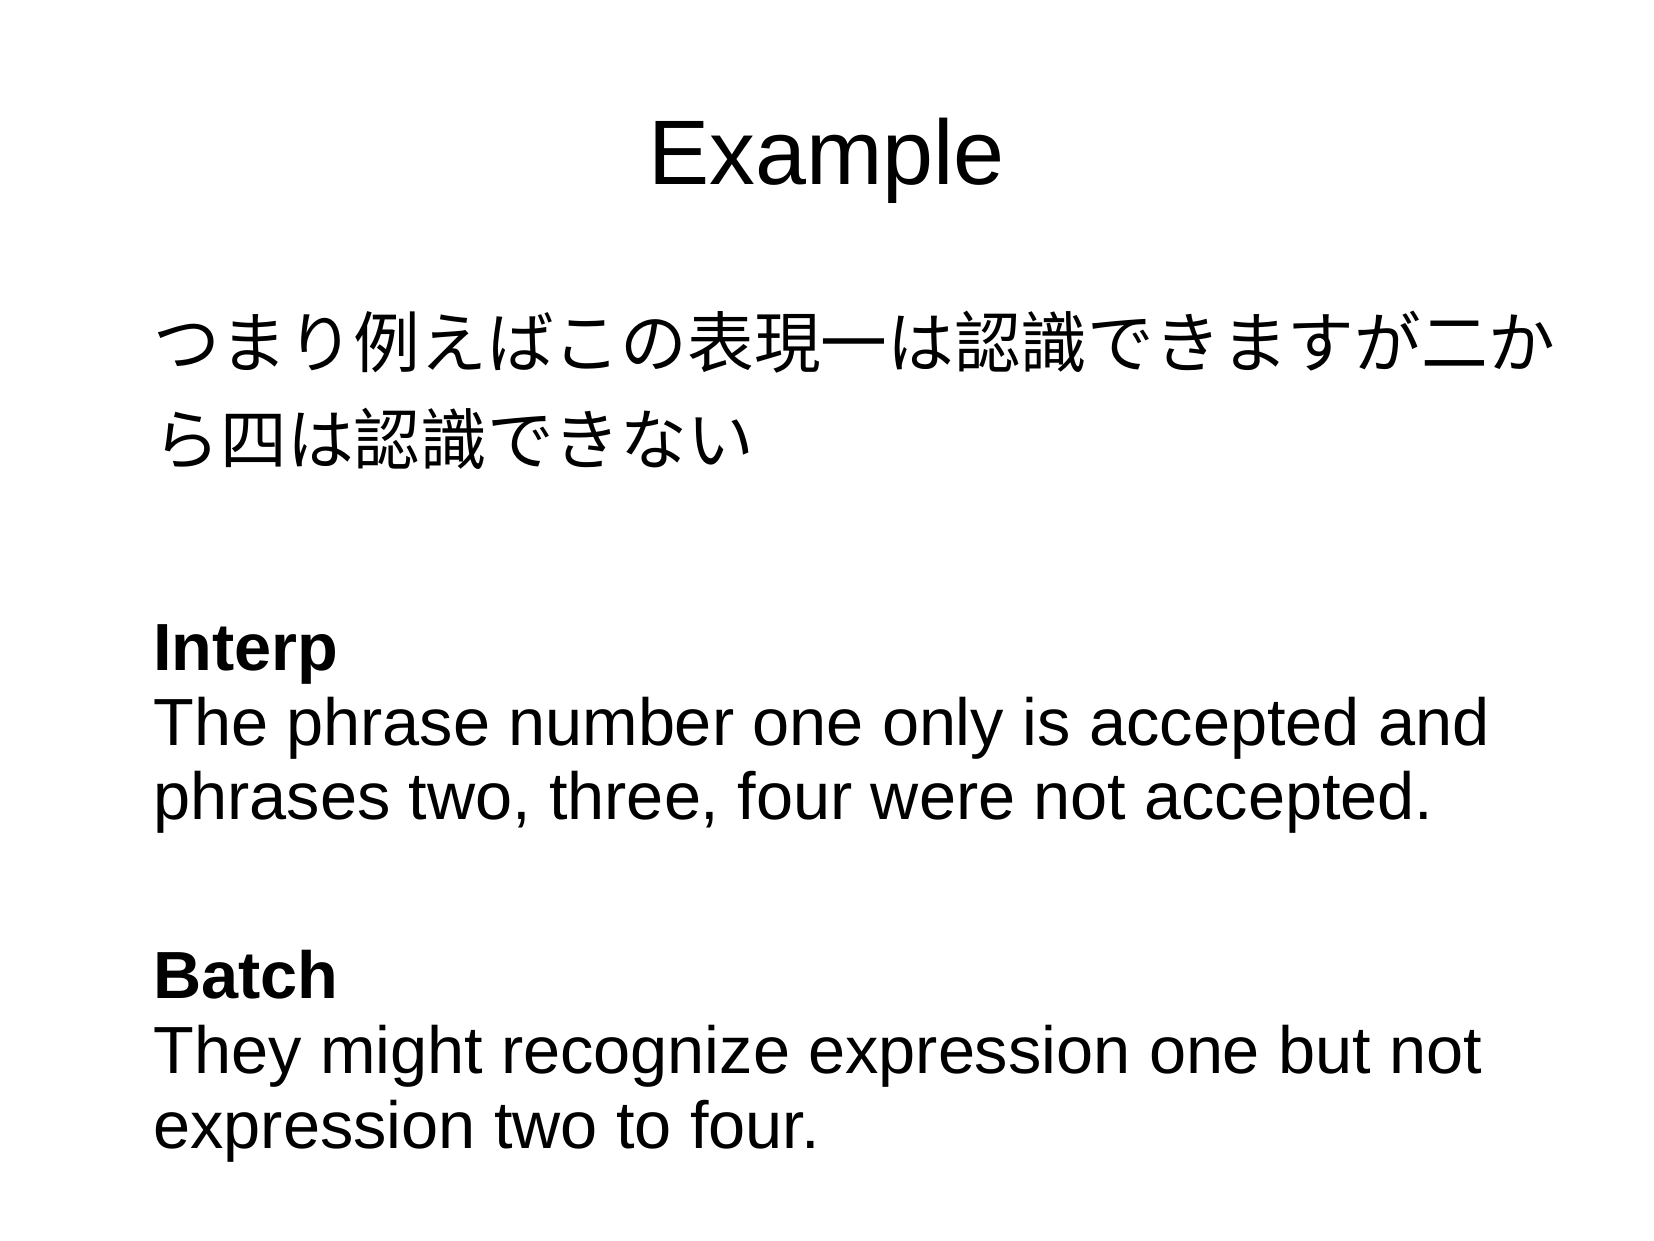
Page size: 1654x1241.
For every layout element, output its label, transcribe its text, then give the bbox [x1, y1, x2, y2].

title Example [82, 49, 1571, 257]
list つまり例えばこの表現一は認識できますが二から四は認識できない Interp The phrase number one only is accepted and phrases two, three, four were not accepted. Batch They might recognize expression one but not expression two to four. [82, 290, 1571, 1201]
